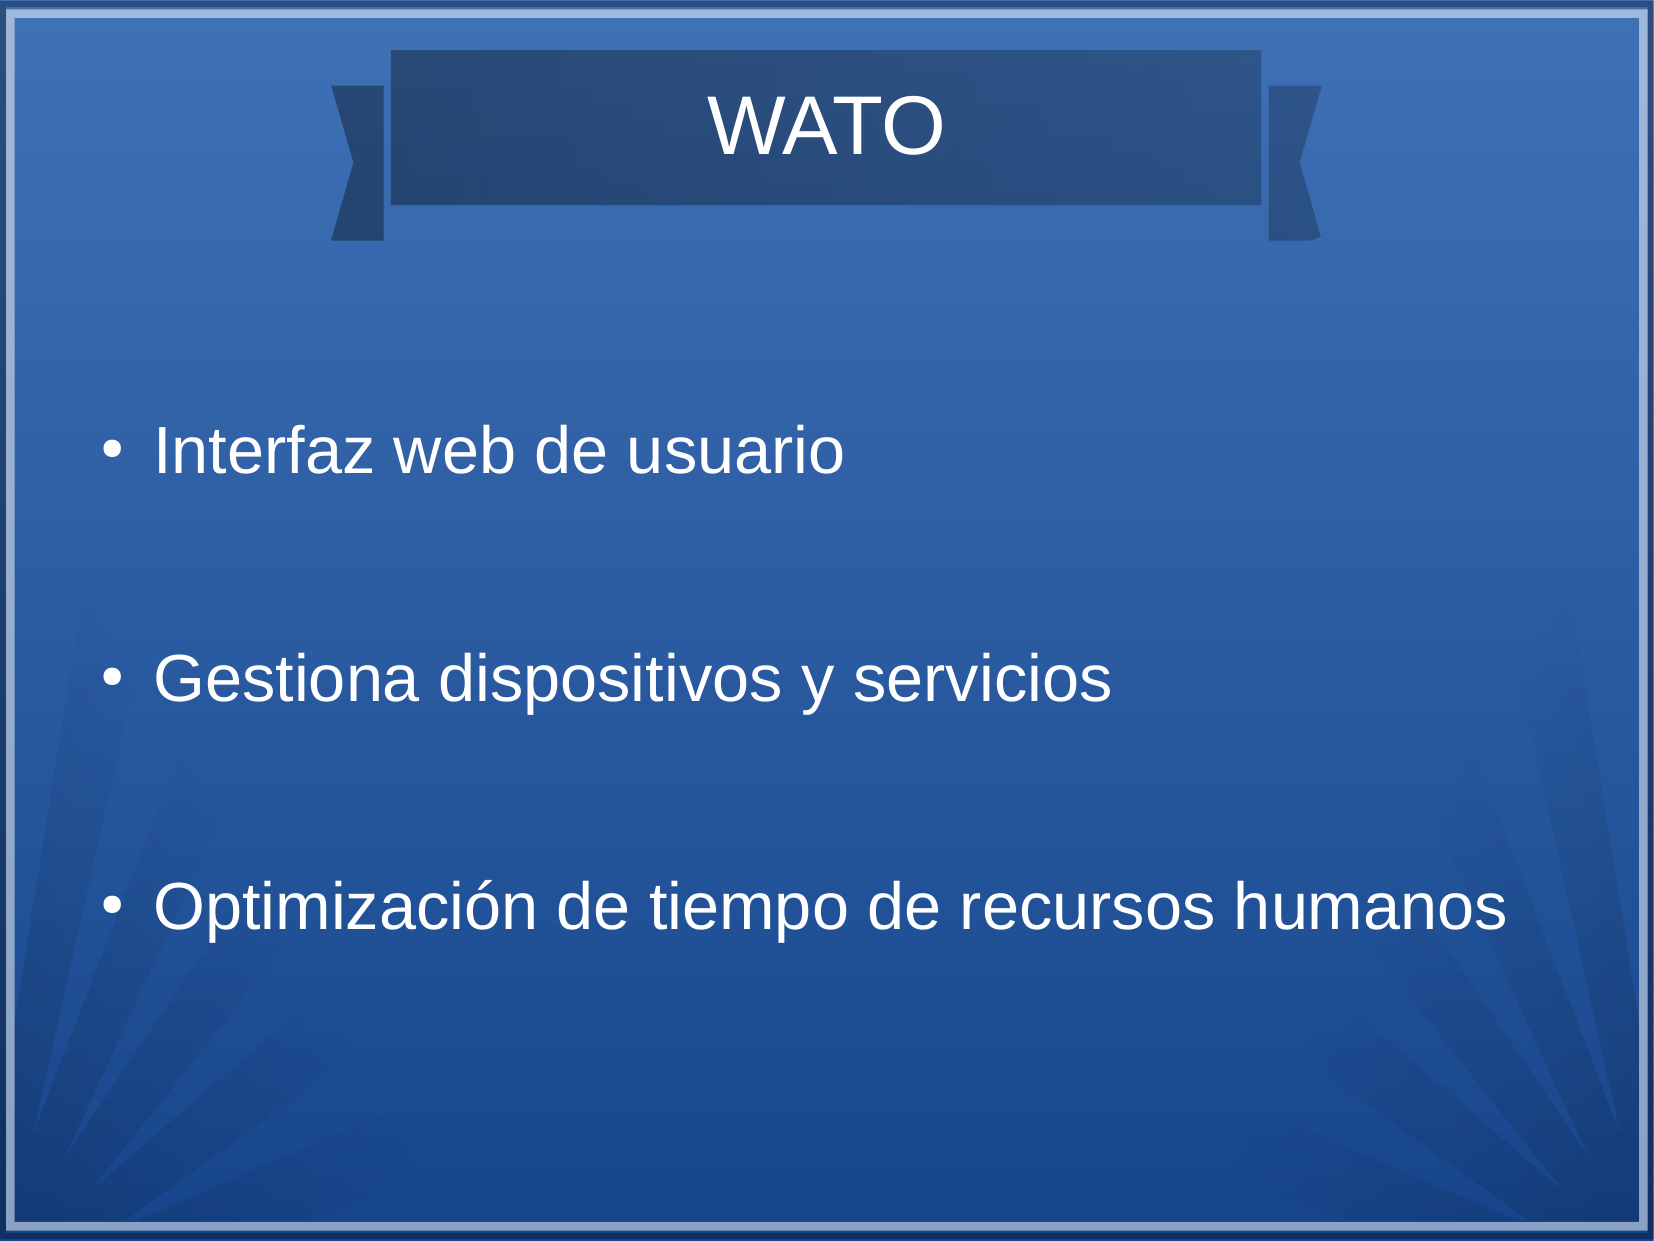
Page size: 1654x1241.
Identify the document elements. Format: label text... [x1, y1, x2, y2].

title WATO [389, 47, 1264, 205]
list Interfaz web de usuario Gestiona dispositivos y servicios Optimización de tiempo de recursos humanos [82, 299, 1571, 1241]
